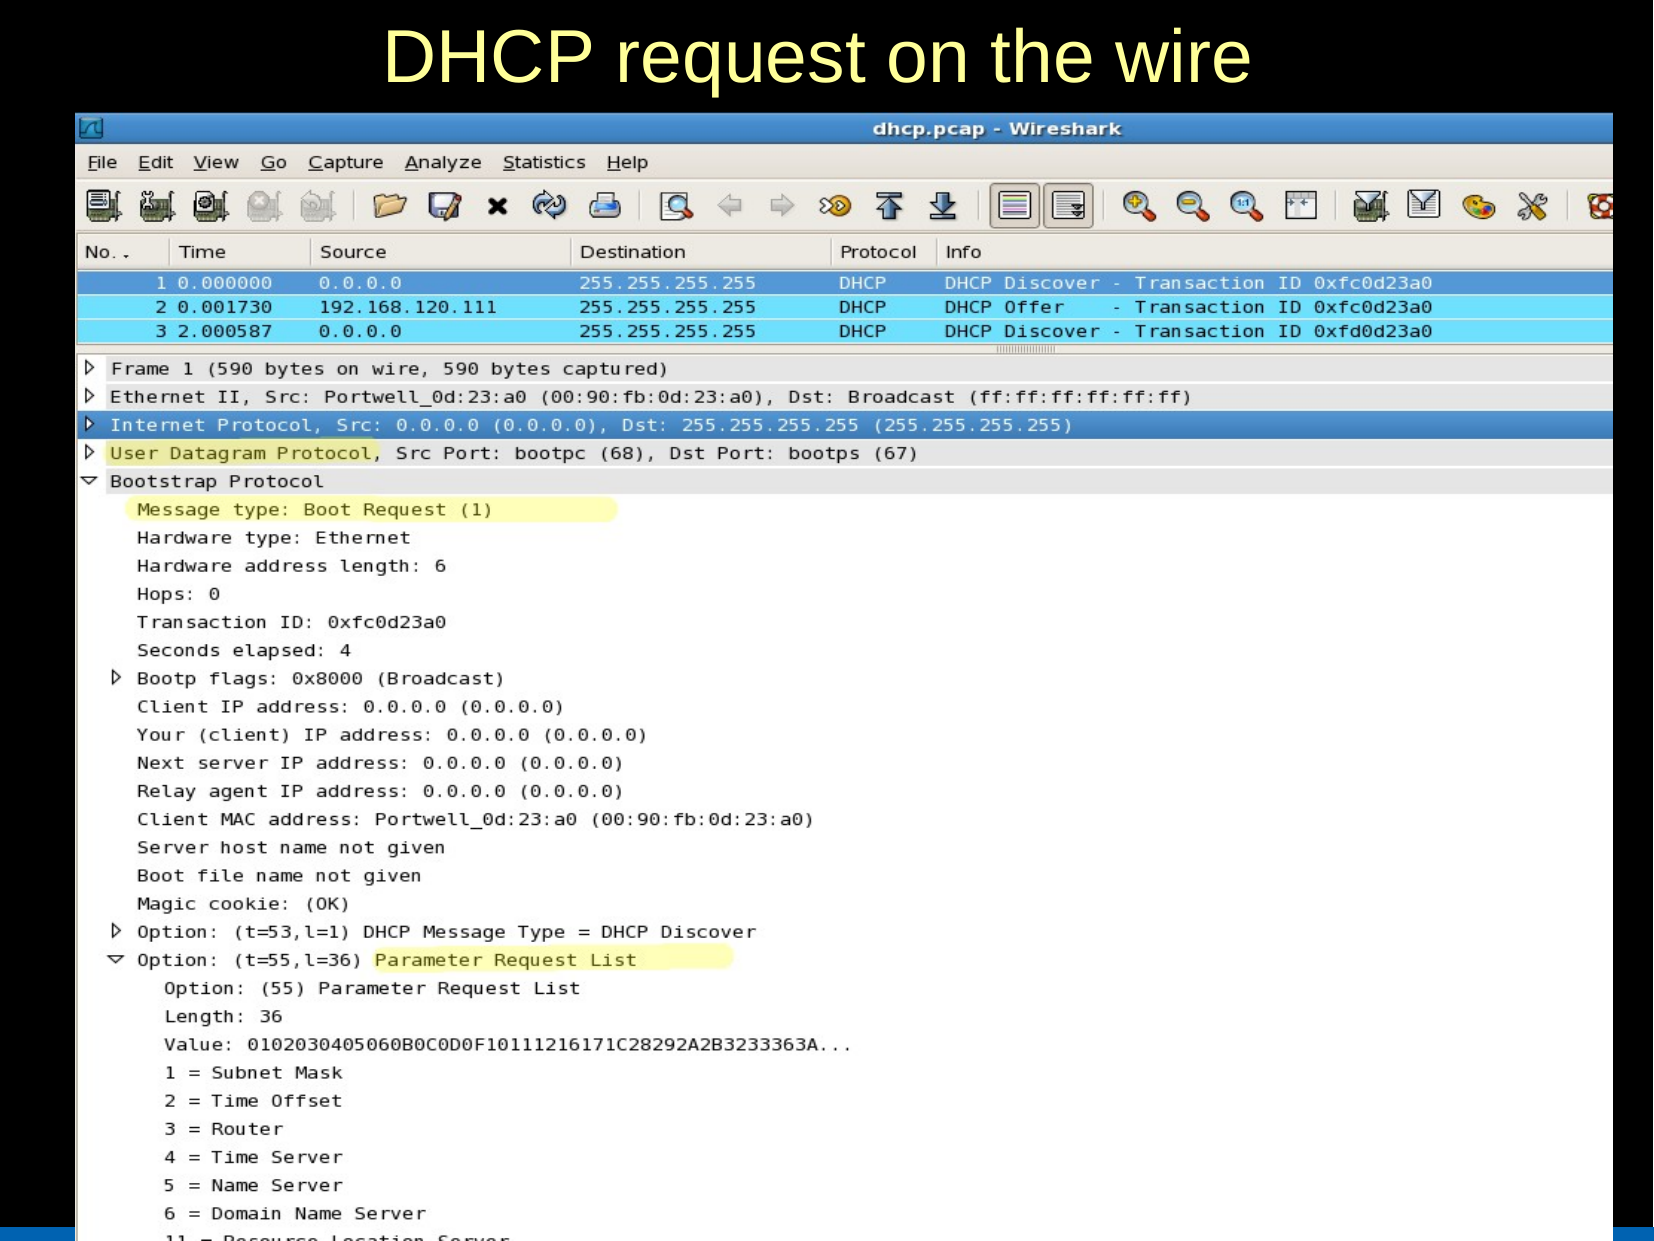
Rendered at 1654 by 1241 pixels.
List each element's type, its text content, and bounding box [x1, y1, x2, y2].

picture [75, 112, 1613, 1241]
title DHCP request on the wire [112, 1, 1525, 112]
